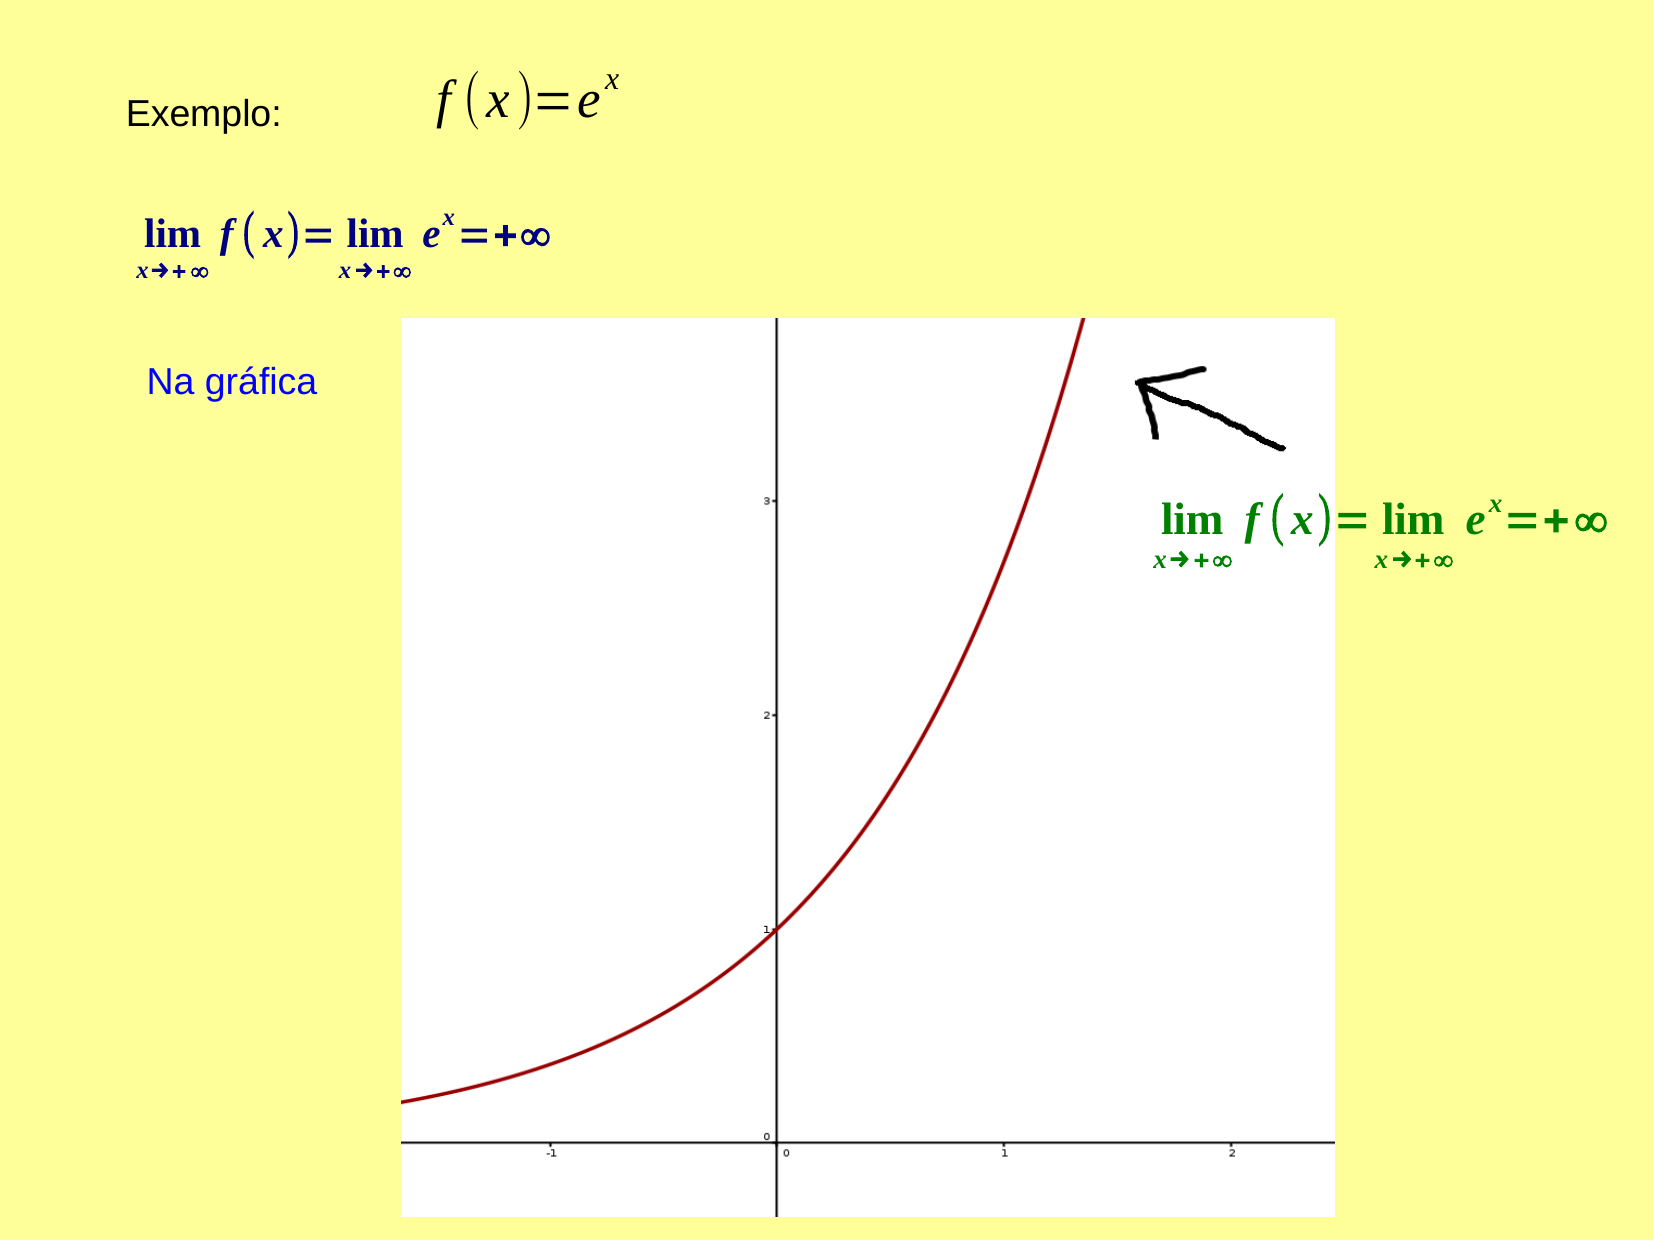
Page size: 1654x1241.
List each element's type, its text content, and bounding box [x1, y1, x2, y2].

chart [128, 204, 560, 284]
text_box Na gráfica [131, 353, 333, 410]
chart [428, 61, 626, 133]
text_box Exemplo: [111, 84, 308, 142]
chart [1145, 487, 1616, 575]
picture [401, 318, 1335, 1217]
